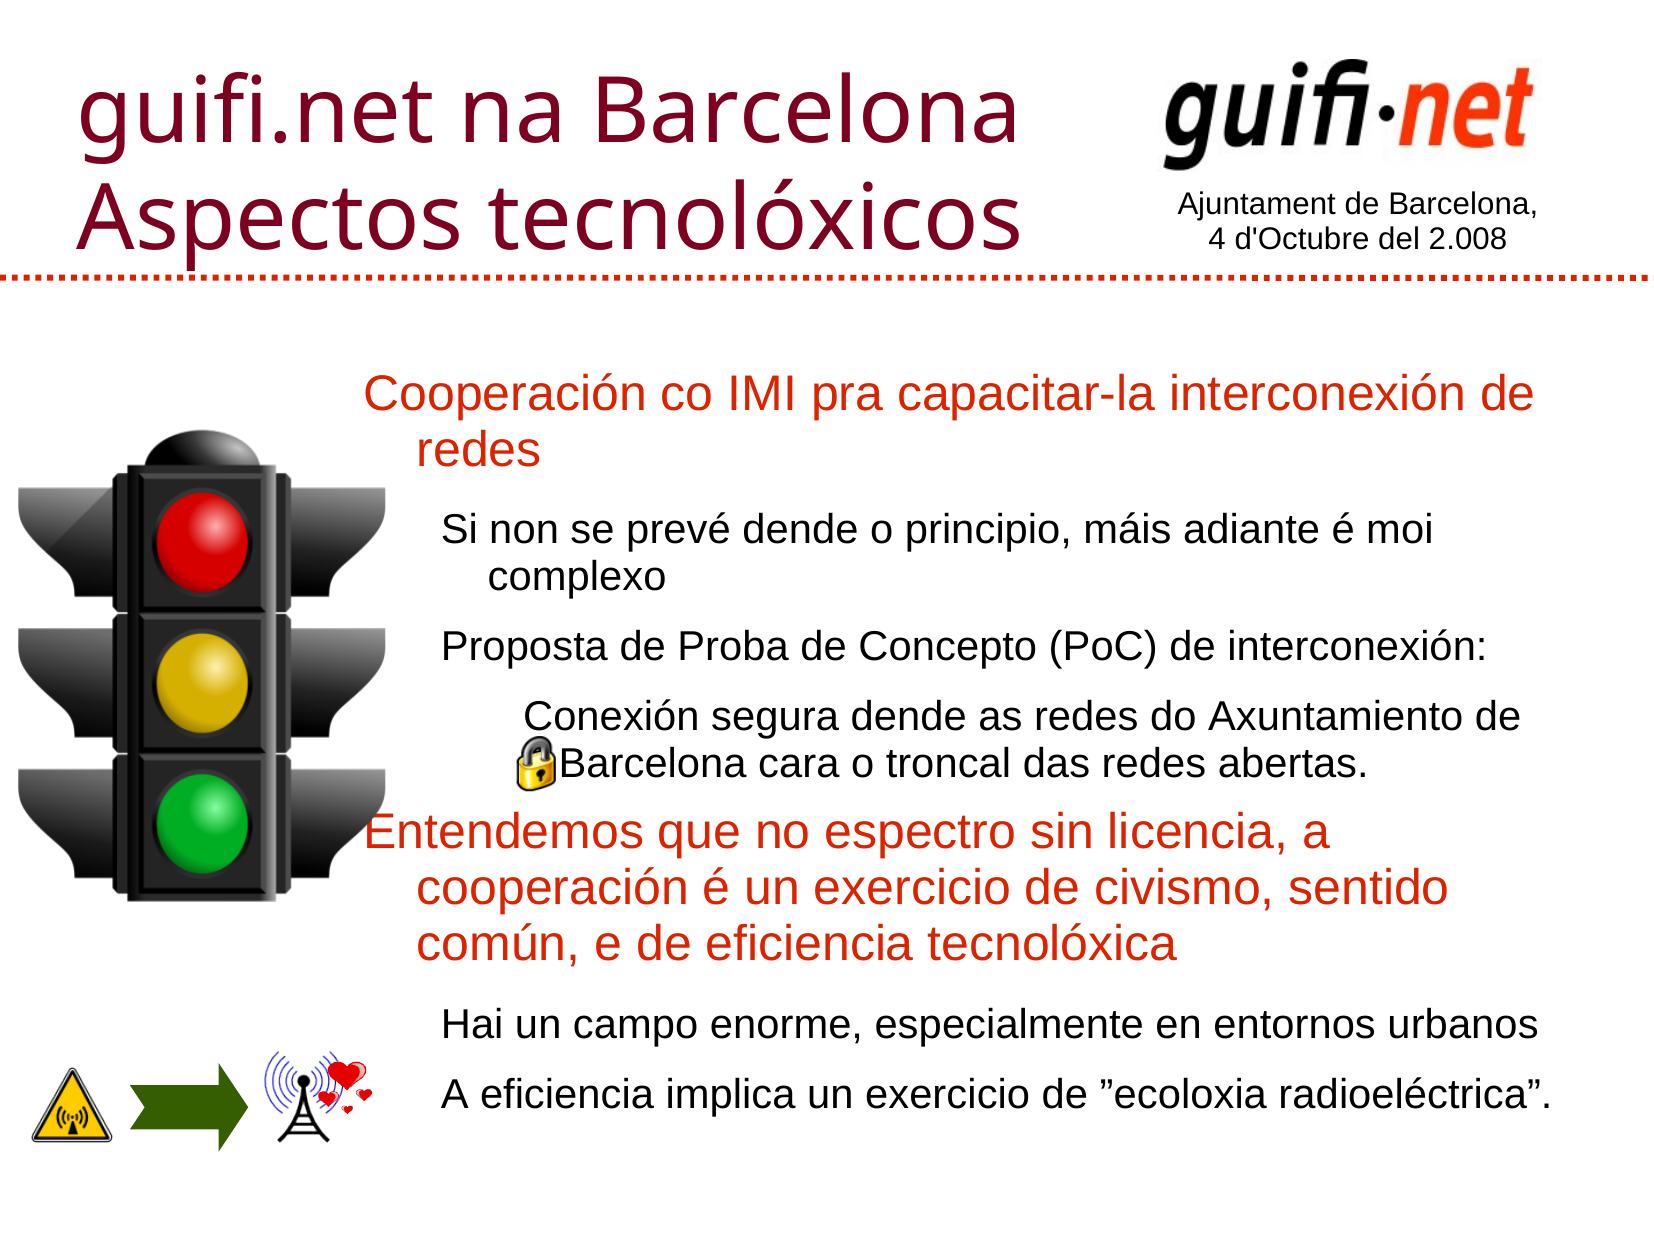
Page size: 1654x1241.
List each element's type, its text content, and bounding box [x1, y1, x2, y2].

picture [0, 413, 401, 916]
picture [1157, 59, 1542, 172]
picture [26, 1062, 118, 1148]
text_box [129, 1062, 249, 1152]
picture [496, 720, 579, 803]
text_box guifi.net na Barcelona Aspectos tecnolóxicos [76, 0, 1093, 326]
text_box Cooperación co IMI pra capacitar-la interconexión de redes Si non se prevé dende o principio, máis adiante é moi complexo Proposta de Proba de Concepto (PoC) de interconexión: Conexión segura dende as redes do Axuntamiento de Barcelona cara o troncal das redes abertas. Entendemos que no espectro sin licencia, a cooperación é un exercicio de civismo, sentido común, e de eficiencia tecnolóxica Hai un campo enorme, especialmente en entornos urbanos A eficiencia implica un exercicio de ”ecoloxia radioeléctrica”. [346, 362, 1612, 1206]
picture [256, 1034, 378, 1164]
